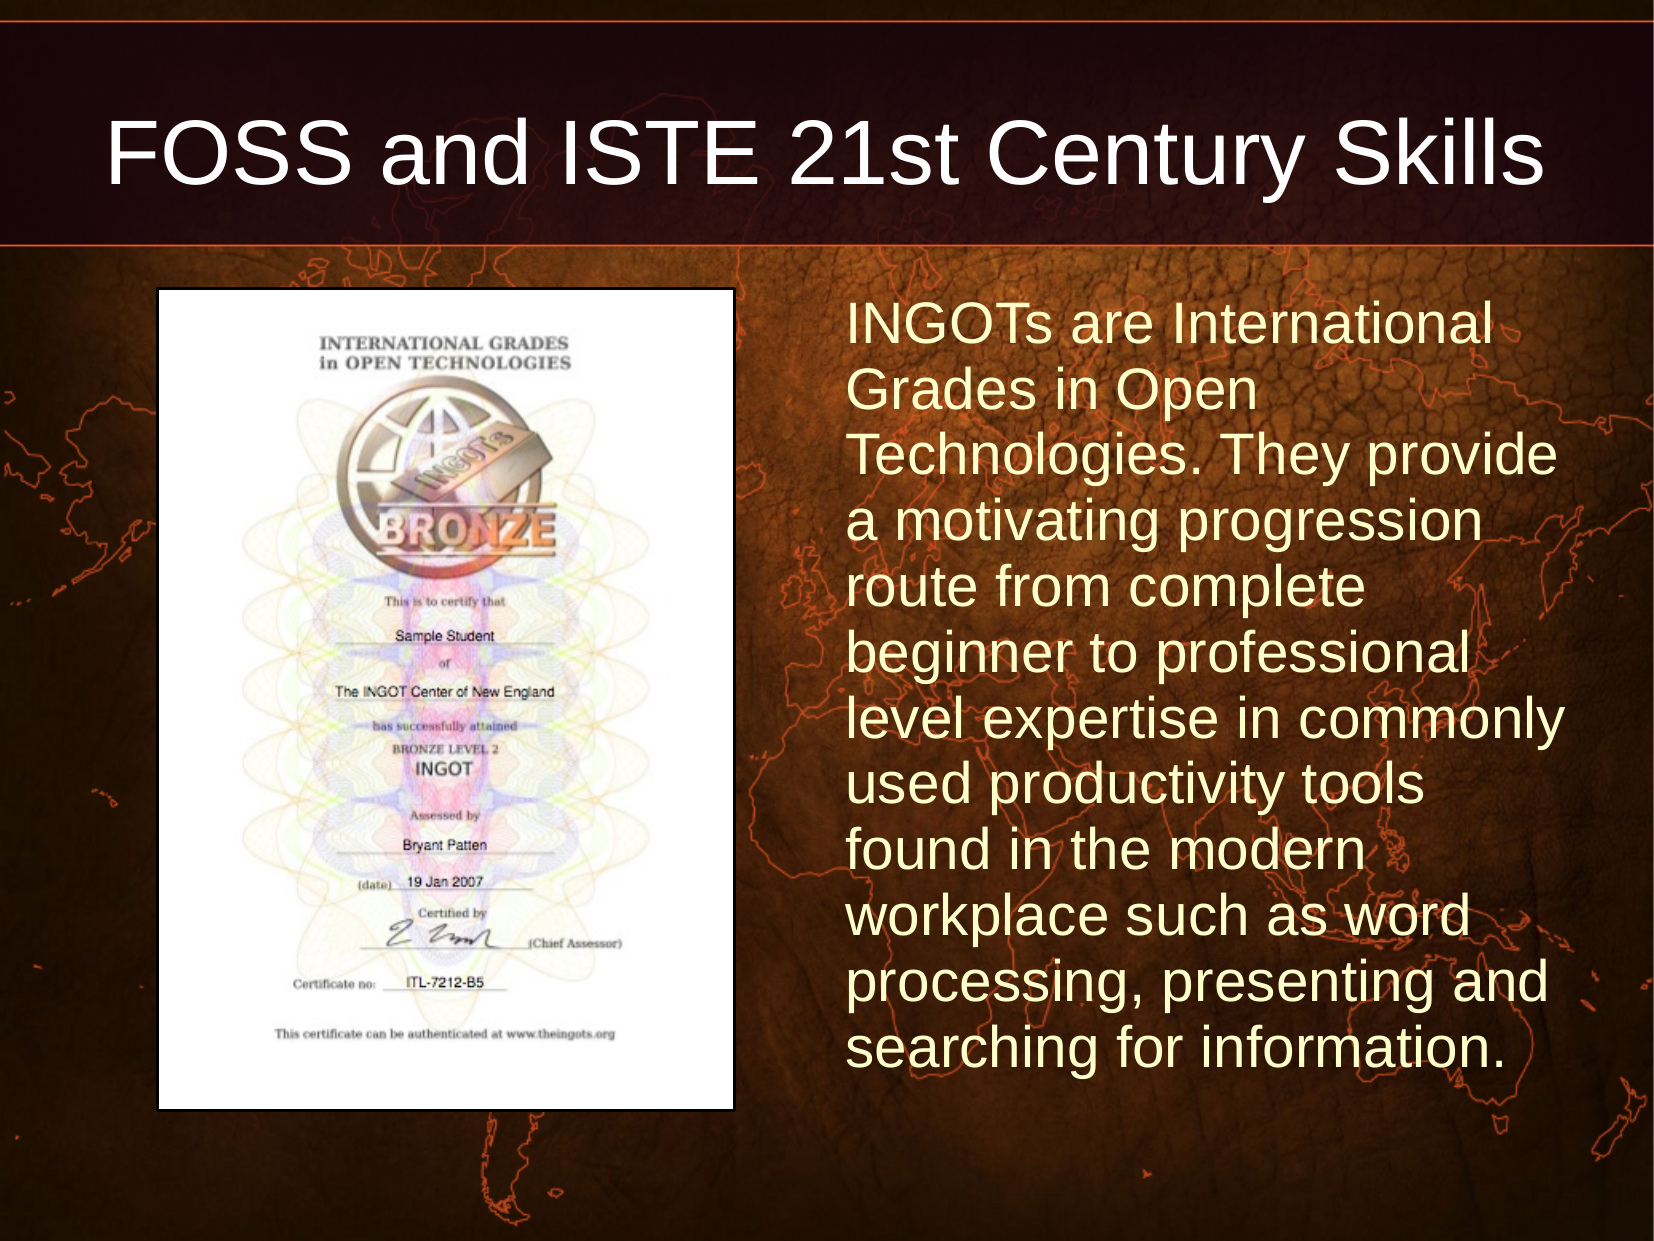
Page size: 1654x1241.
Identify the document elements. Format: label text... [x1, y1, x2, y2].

list INGOTs are International Grades in Open Technologies. They provide a motivating progression route from complete beginner to professional level expertise in commonly used productivity tools found in the modern workplace such as word processing, presenting and searching for information. [845, 290, 1572, 1109]
picture [0, 0, 1654, 1241]
title FOSS and ISTE 21st Century Skills [82, 56, 1571, 250]
